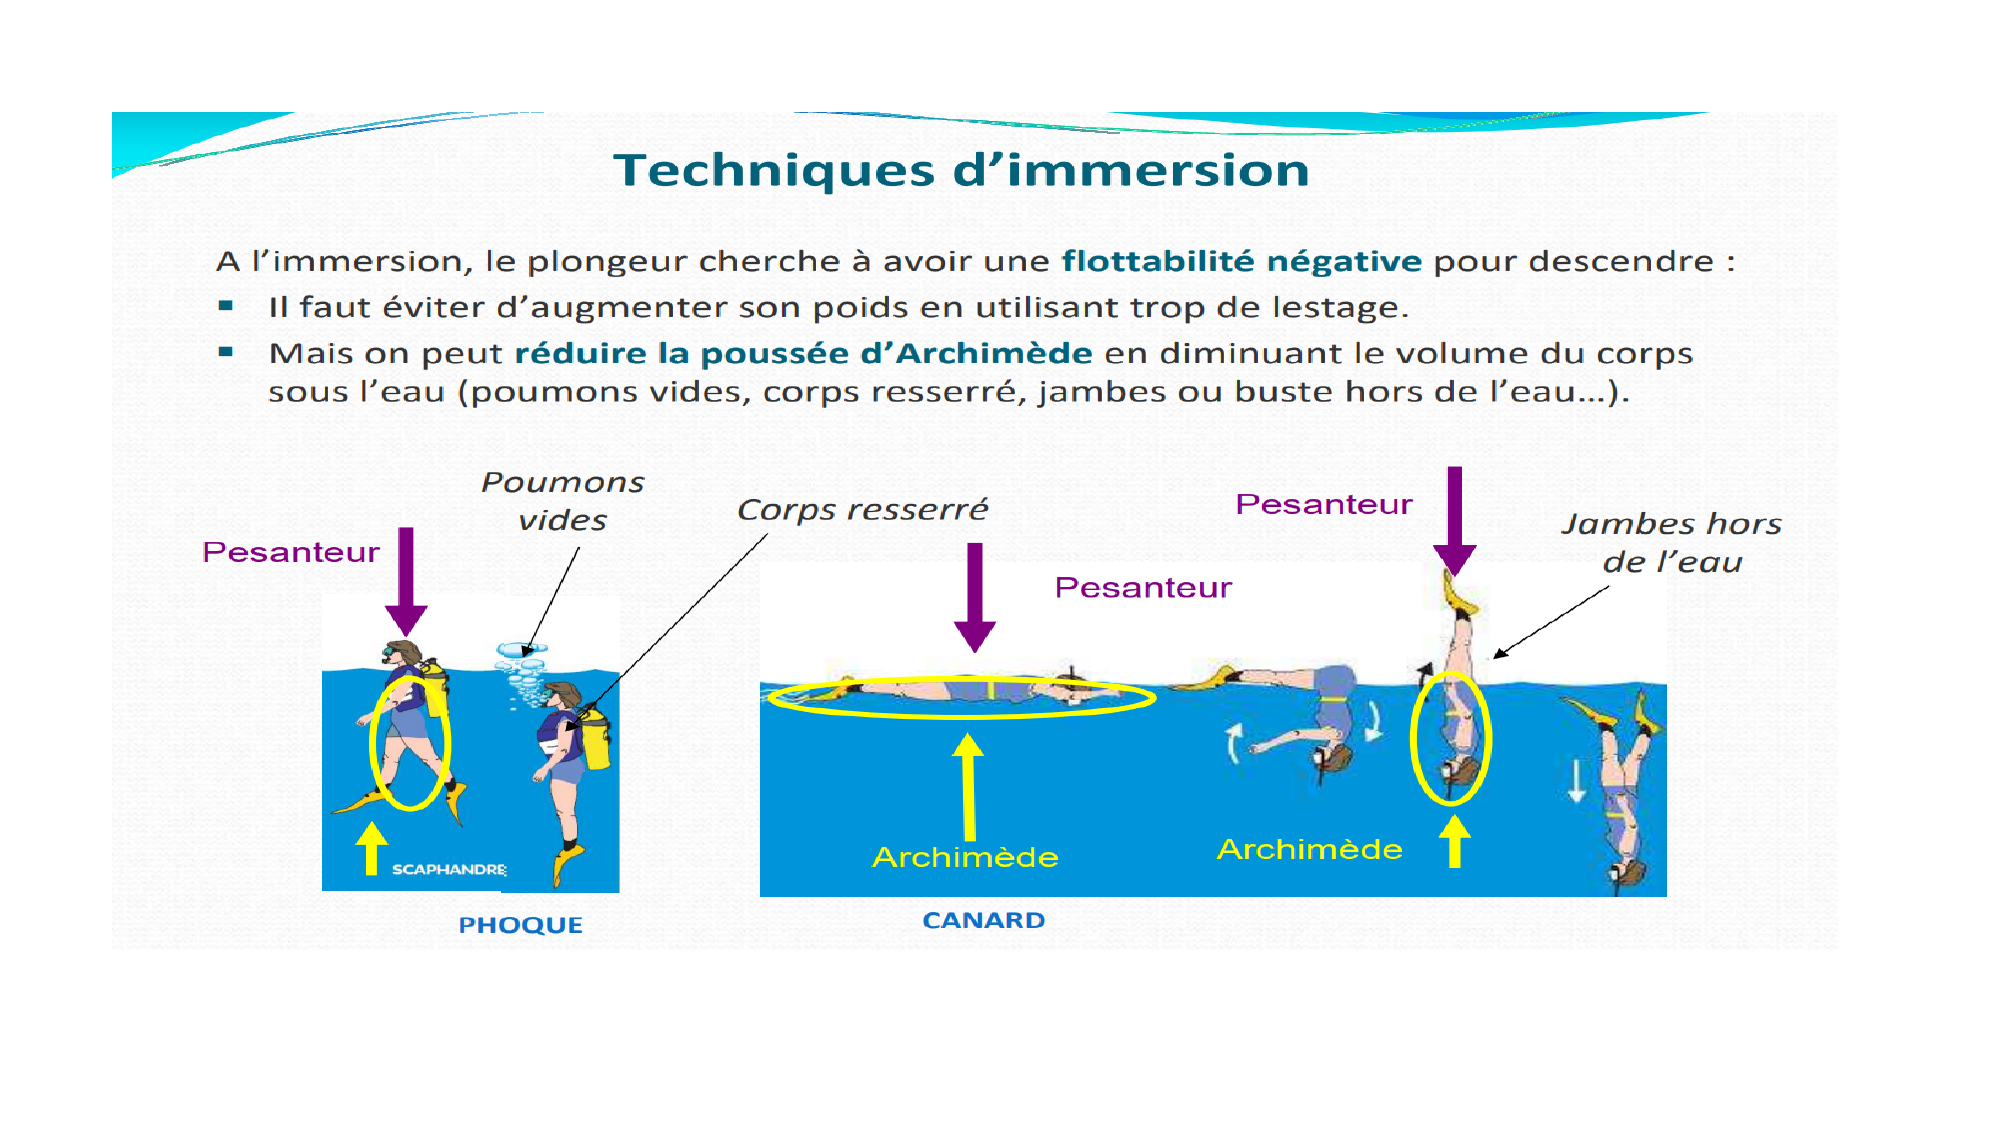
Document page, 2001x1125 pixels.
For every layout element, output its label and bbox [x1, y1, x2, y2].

picture [112, 112, 1839, 950]
